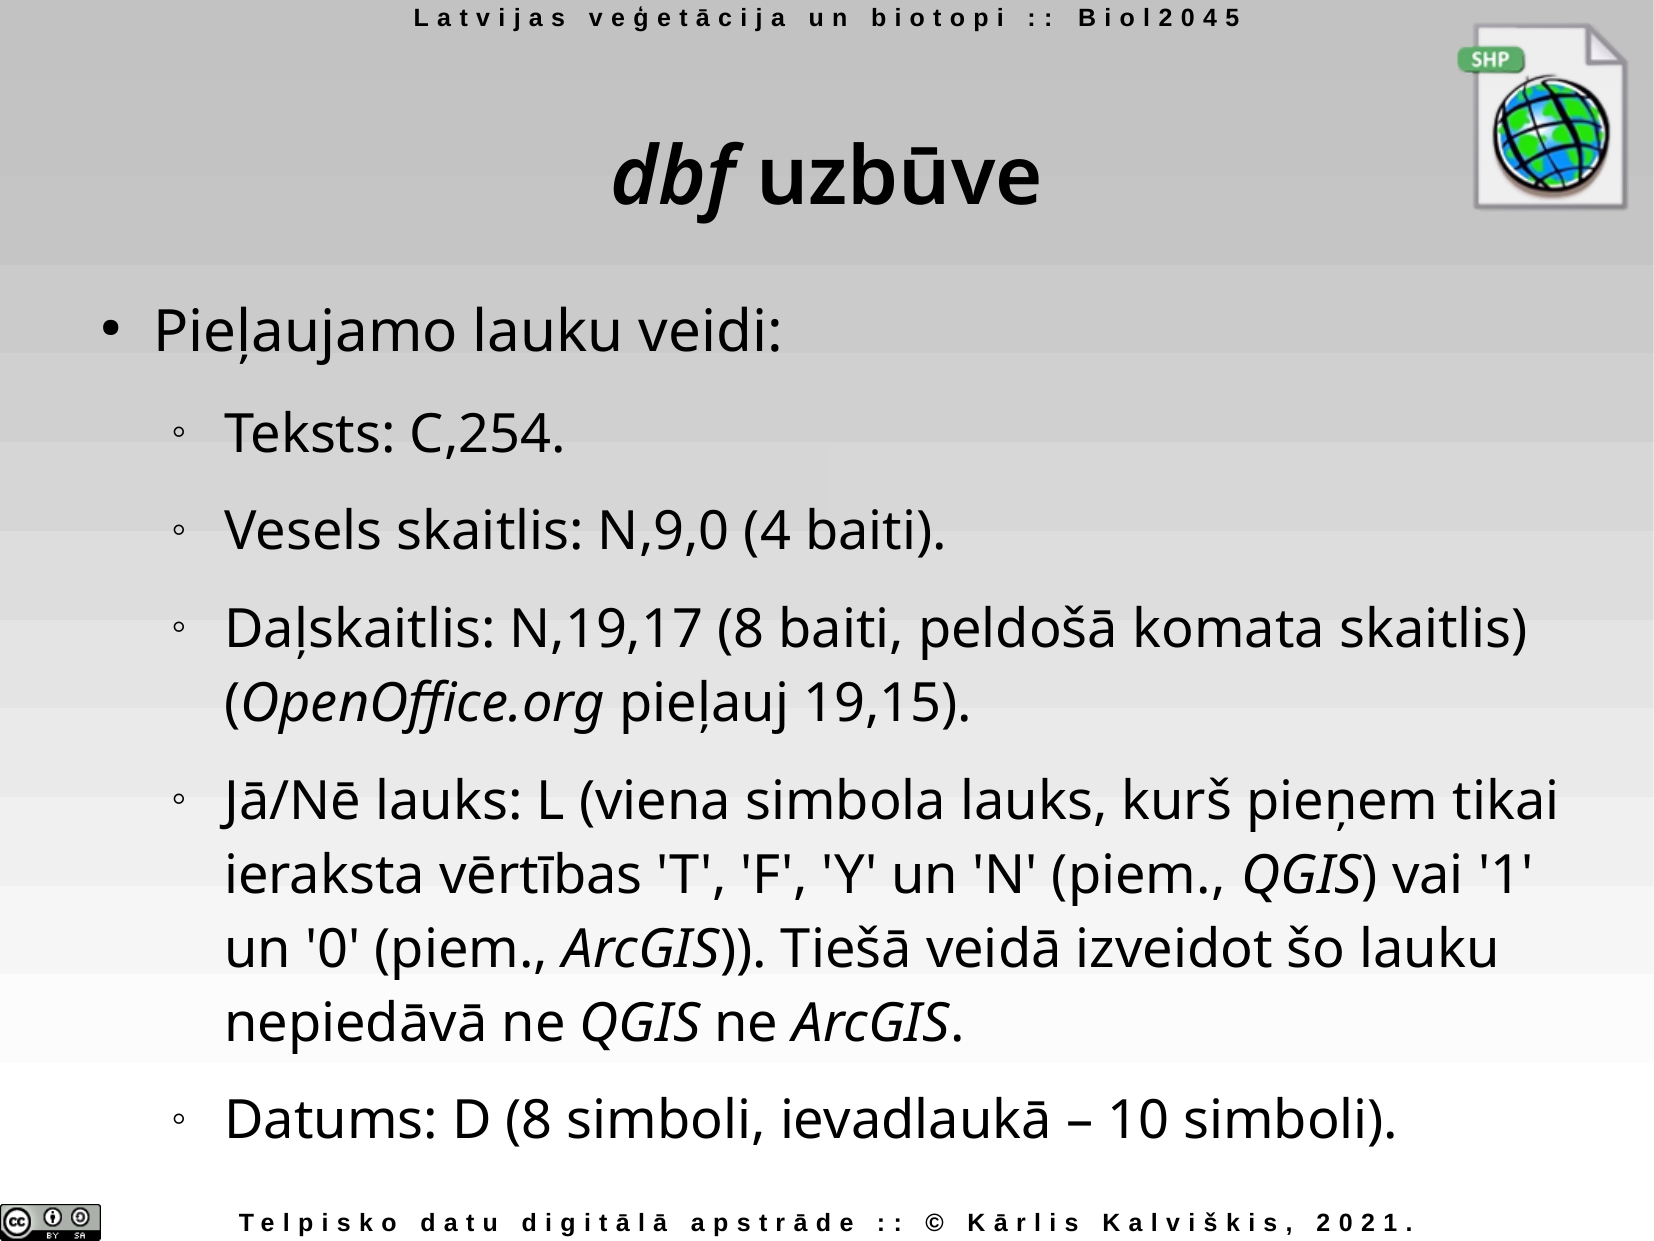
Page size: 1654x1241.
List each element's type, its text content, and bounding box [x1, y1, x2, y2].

title dbf uzbūve [29, 56, 1625, 289]
list Pieļaujamo lauku veidi: Teksts: C,254. Vesels skaitlis: N,9,0 (4 baiti). Daļskaitlis: N,19,17 (8 baiti, peldošā komata skaitlis) (OpenOffice.org pieļauj 19,15). Jā/Nē lauks: L (viena simbola lauks, kurš pieņem tikai ieraksta vērtības 'T', 'F', 'Y' un 'N' (piem., QGIS) vai '1' un '0' (piem., ArcGIS)). Tiešā veidā izveidot šo lauku nepiedāvā ne QGIS ne ArcGIS. Datums: D (8 simboli, ievadlaukā – 10 simboli). [82, 289, 1571, 1122]
picture [0, 0, 1654, 1241]
